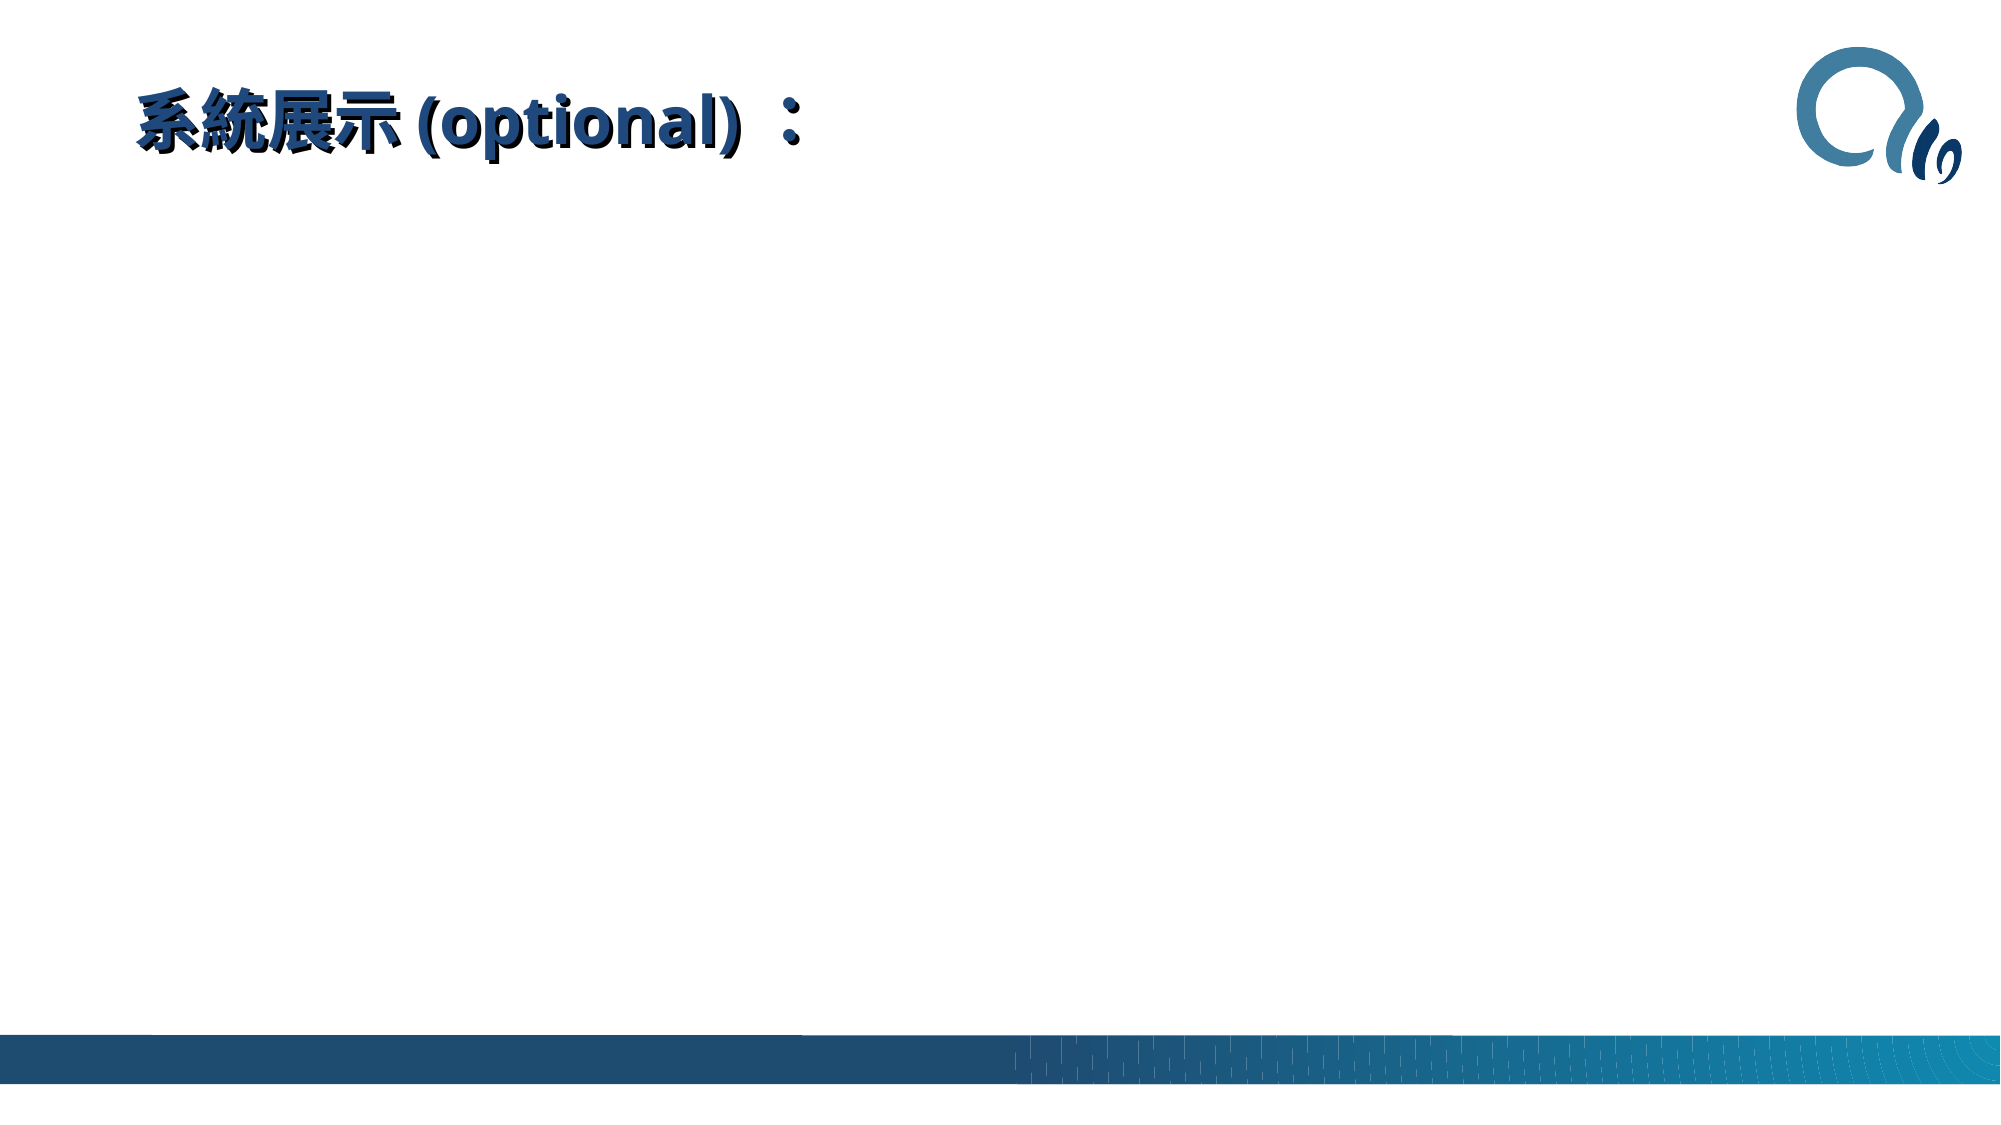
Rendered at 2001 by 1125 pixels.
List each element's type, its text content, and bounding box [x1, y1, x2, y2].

text_box 系統展示(optional)： [118, 70, 822, 167]
